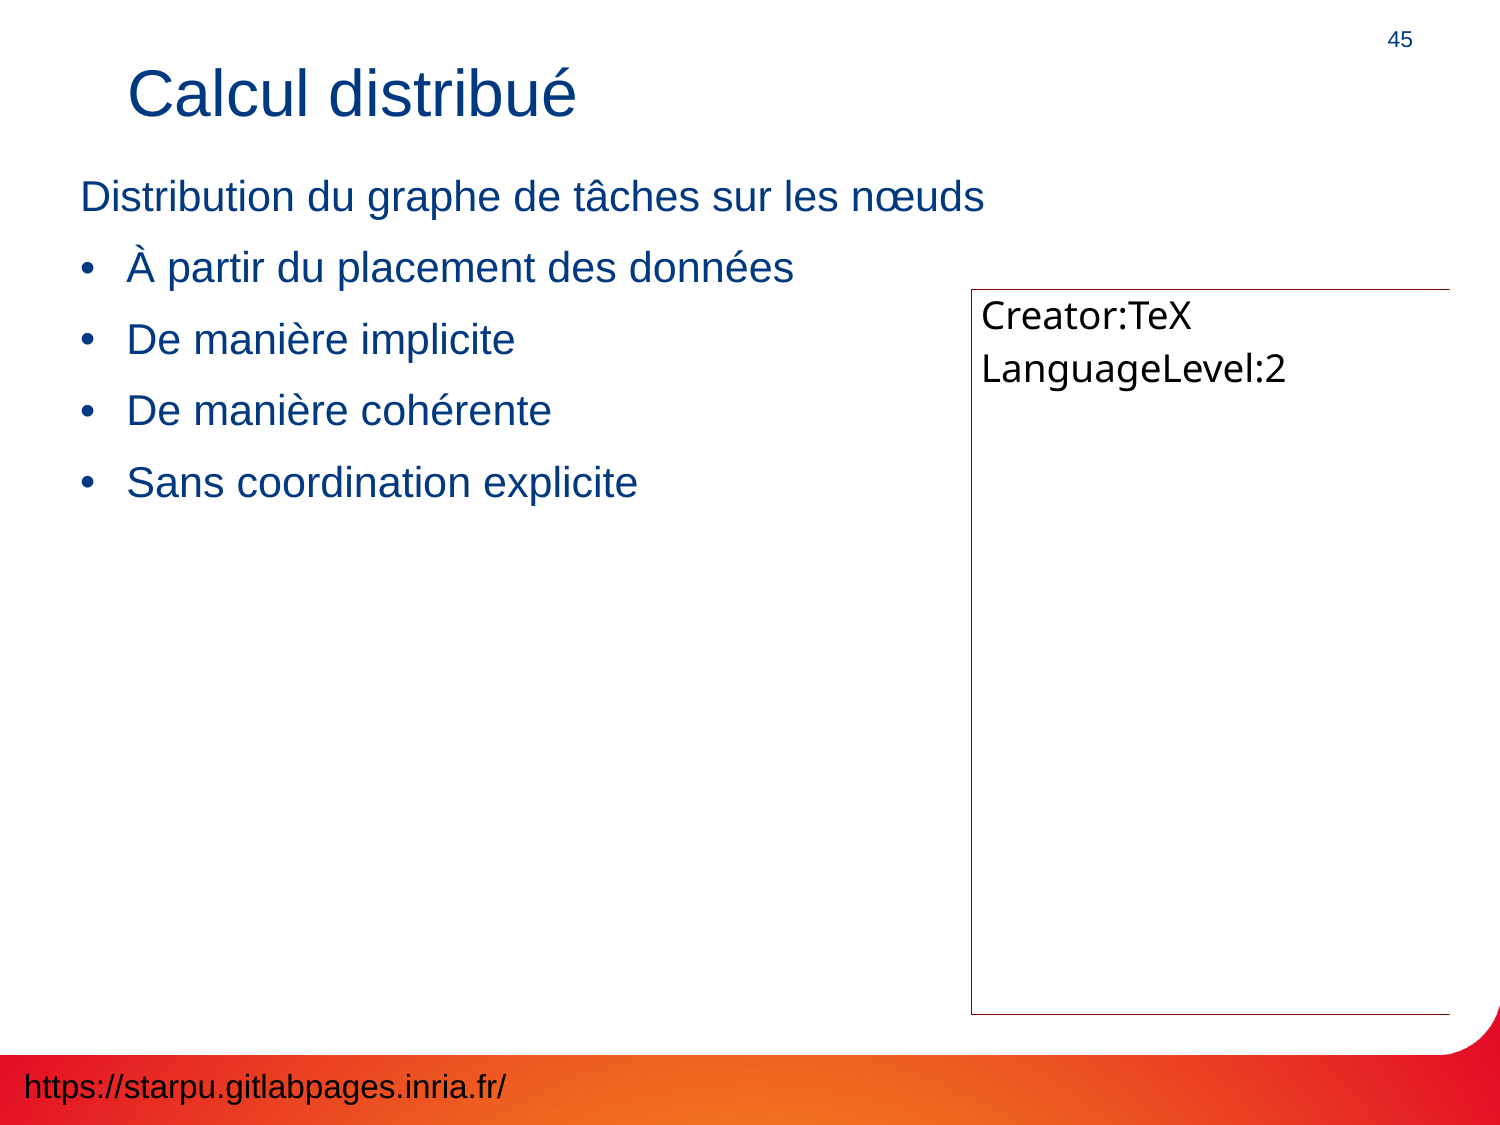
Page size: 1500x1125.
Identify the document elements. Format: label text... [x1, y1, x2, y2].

title Calcul distribué [112, 0, 1474, 188]
list Distribution du graphe de tâches sur les nœuds À partir du placement des données De manière implicite De manière cohérente Sans coordination explicite [65, 164, 1428, 946]
picture [0, 286, 1500, 1125]
